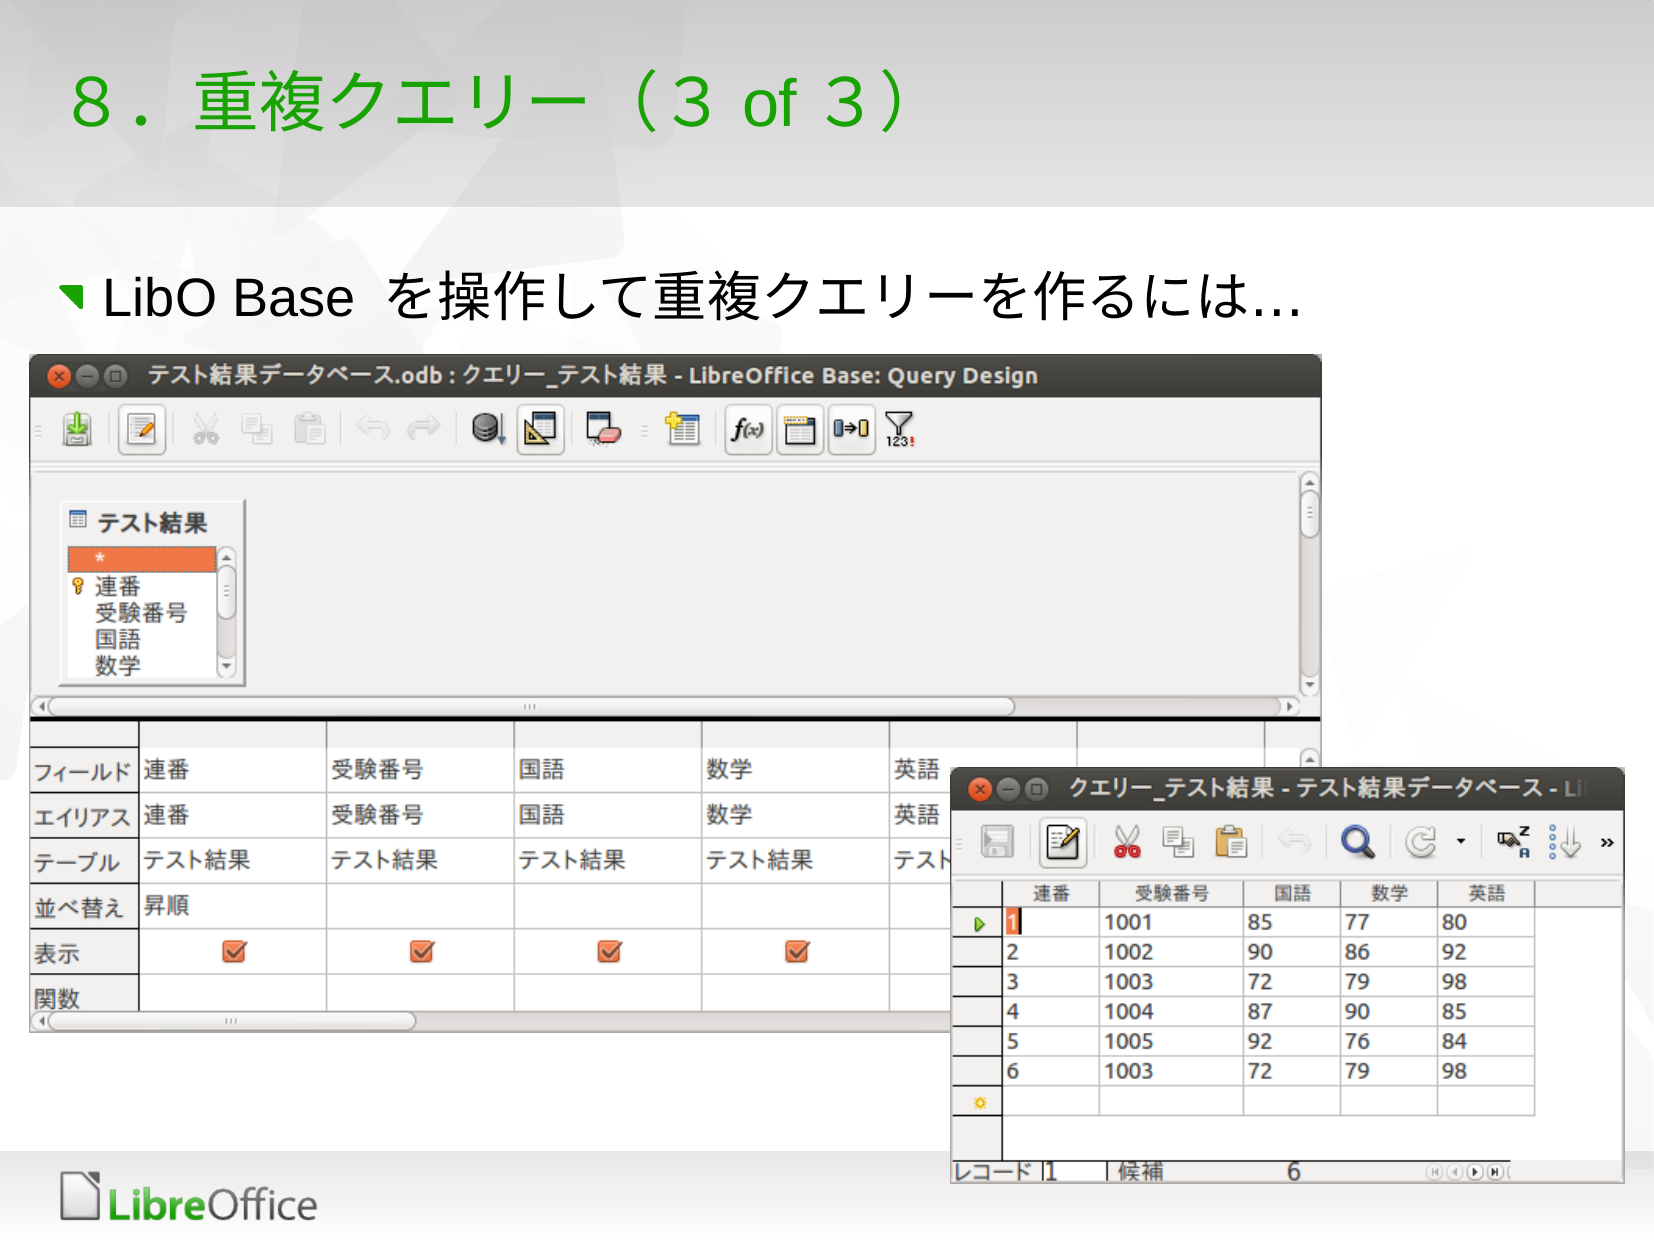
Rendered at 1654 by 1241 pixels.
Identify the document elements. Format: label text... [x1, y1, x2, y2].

picture [41, 1152, 337, 1240]
list LibO Base を操作して重複クエリーを作るには… [59, 265, 1595, 767]
title ８．重複クエリー（３of３） [59, 29, 1595, 178]
picture [0, 0, 1654, 1184]
